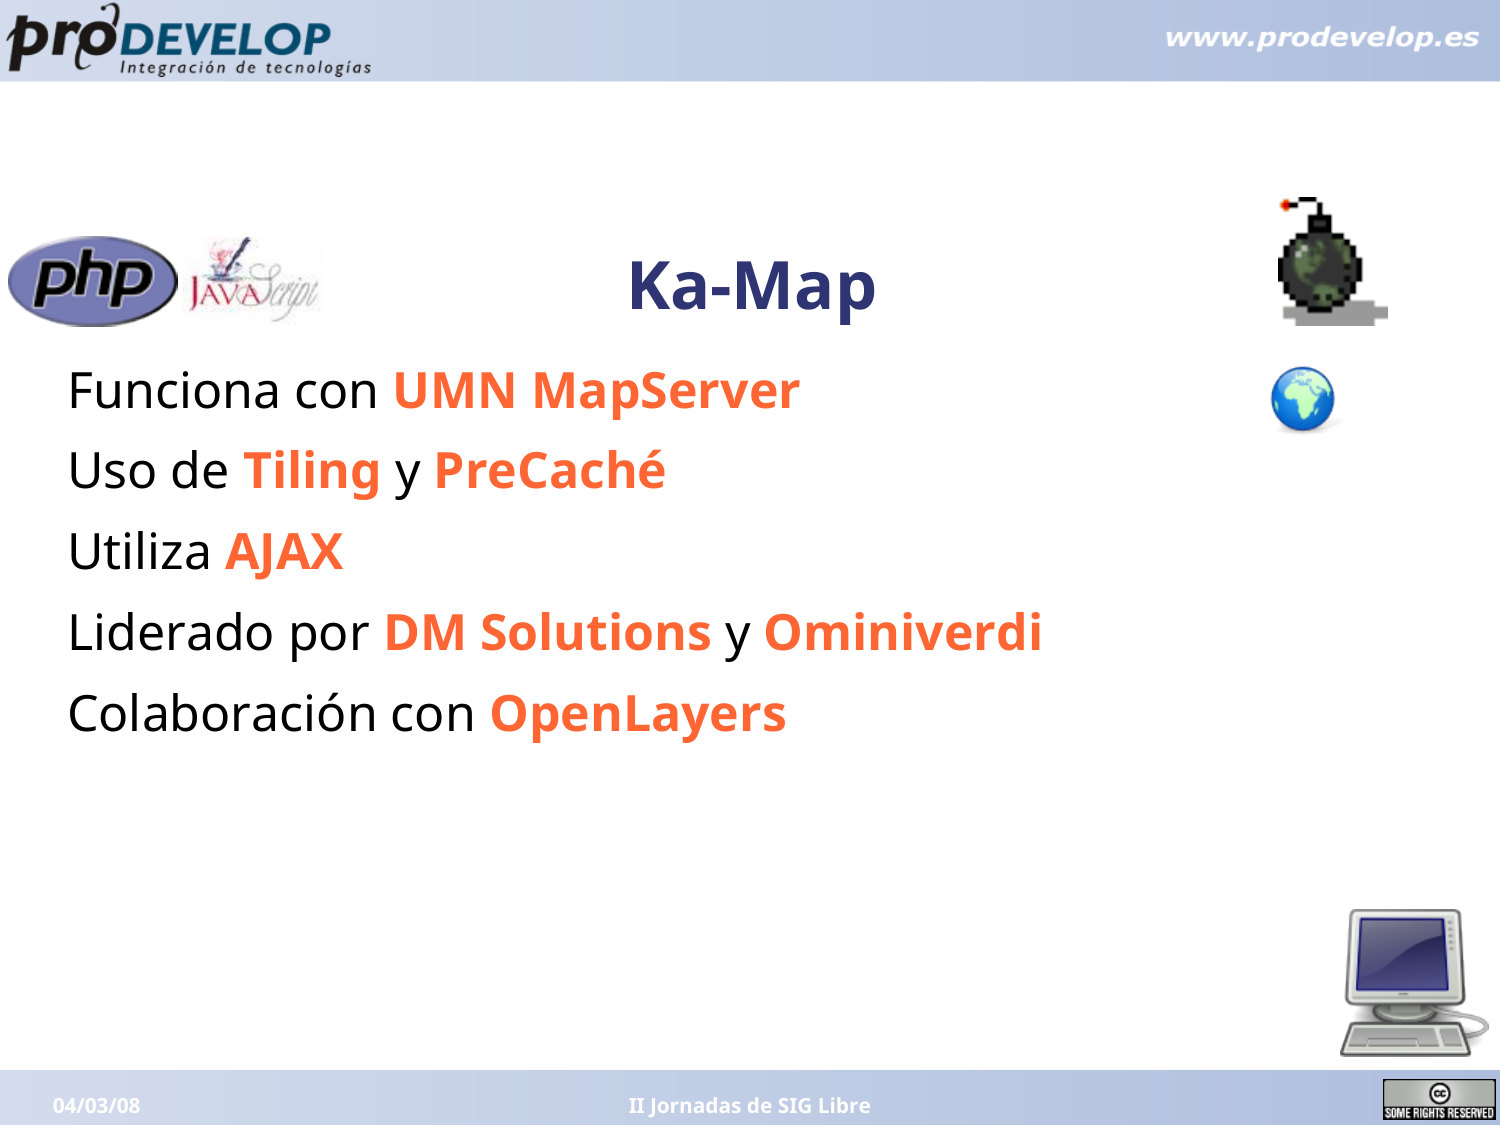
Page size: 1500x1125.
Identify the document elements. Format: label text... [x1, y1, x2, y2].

title Ka-Map [76, 197, 1427, 371]
list Funciona con UMN MapServer Uso de Tiling y PreCaché Utiliza AJAX Liderado por DM Solutions y Ominiverdi Colaboración con OpenLayers [67, 354, 1418, 782]
picture [0, 0, 1500, 1125]
